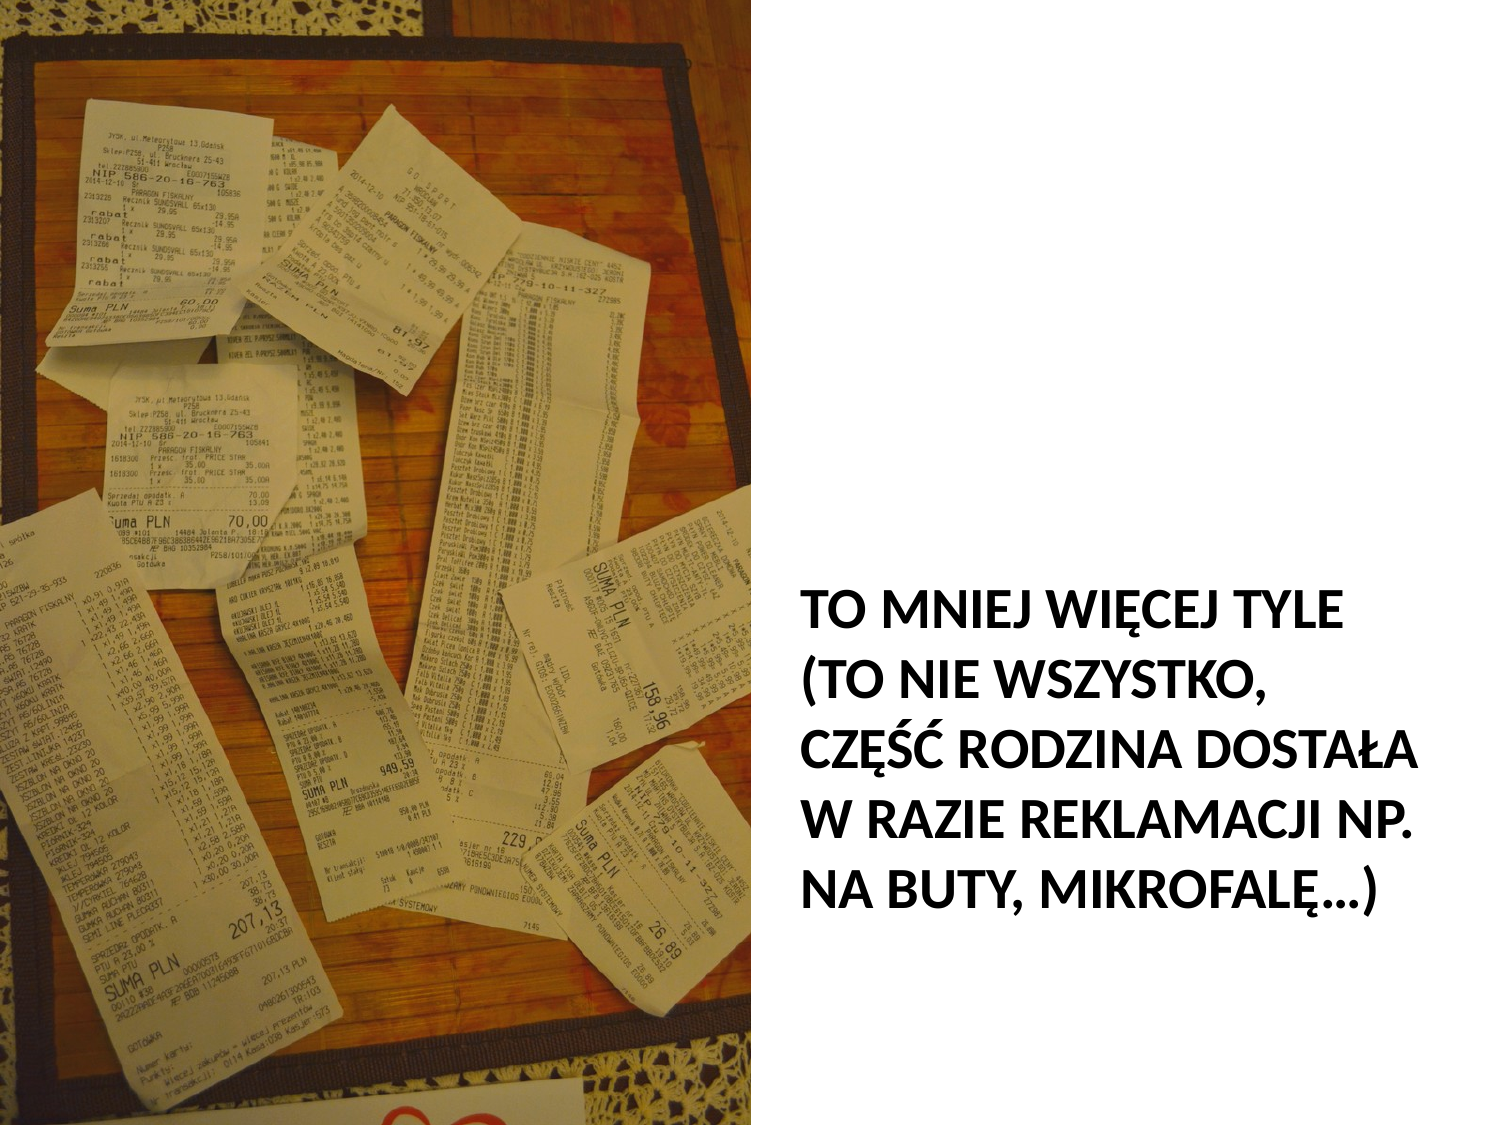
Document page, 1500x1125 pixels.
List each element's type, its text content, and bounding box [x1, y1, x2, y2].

text_box TO MNIEJ WIĘCEJ TYLE (TO NIE WSZYSTKO, CZĘŚĆ RODZINA DOSTAŁA W RAZIE REKLAMACJI NP. NA BUTY, MIKROFALĘ…) [785, 562, 1439, 932]
picture [0, 0, 751, 1125]
